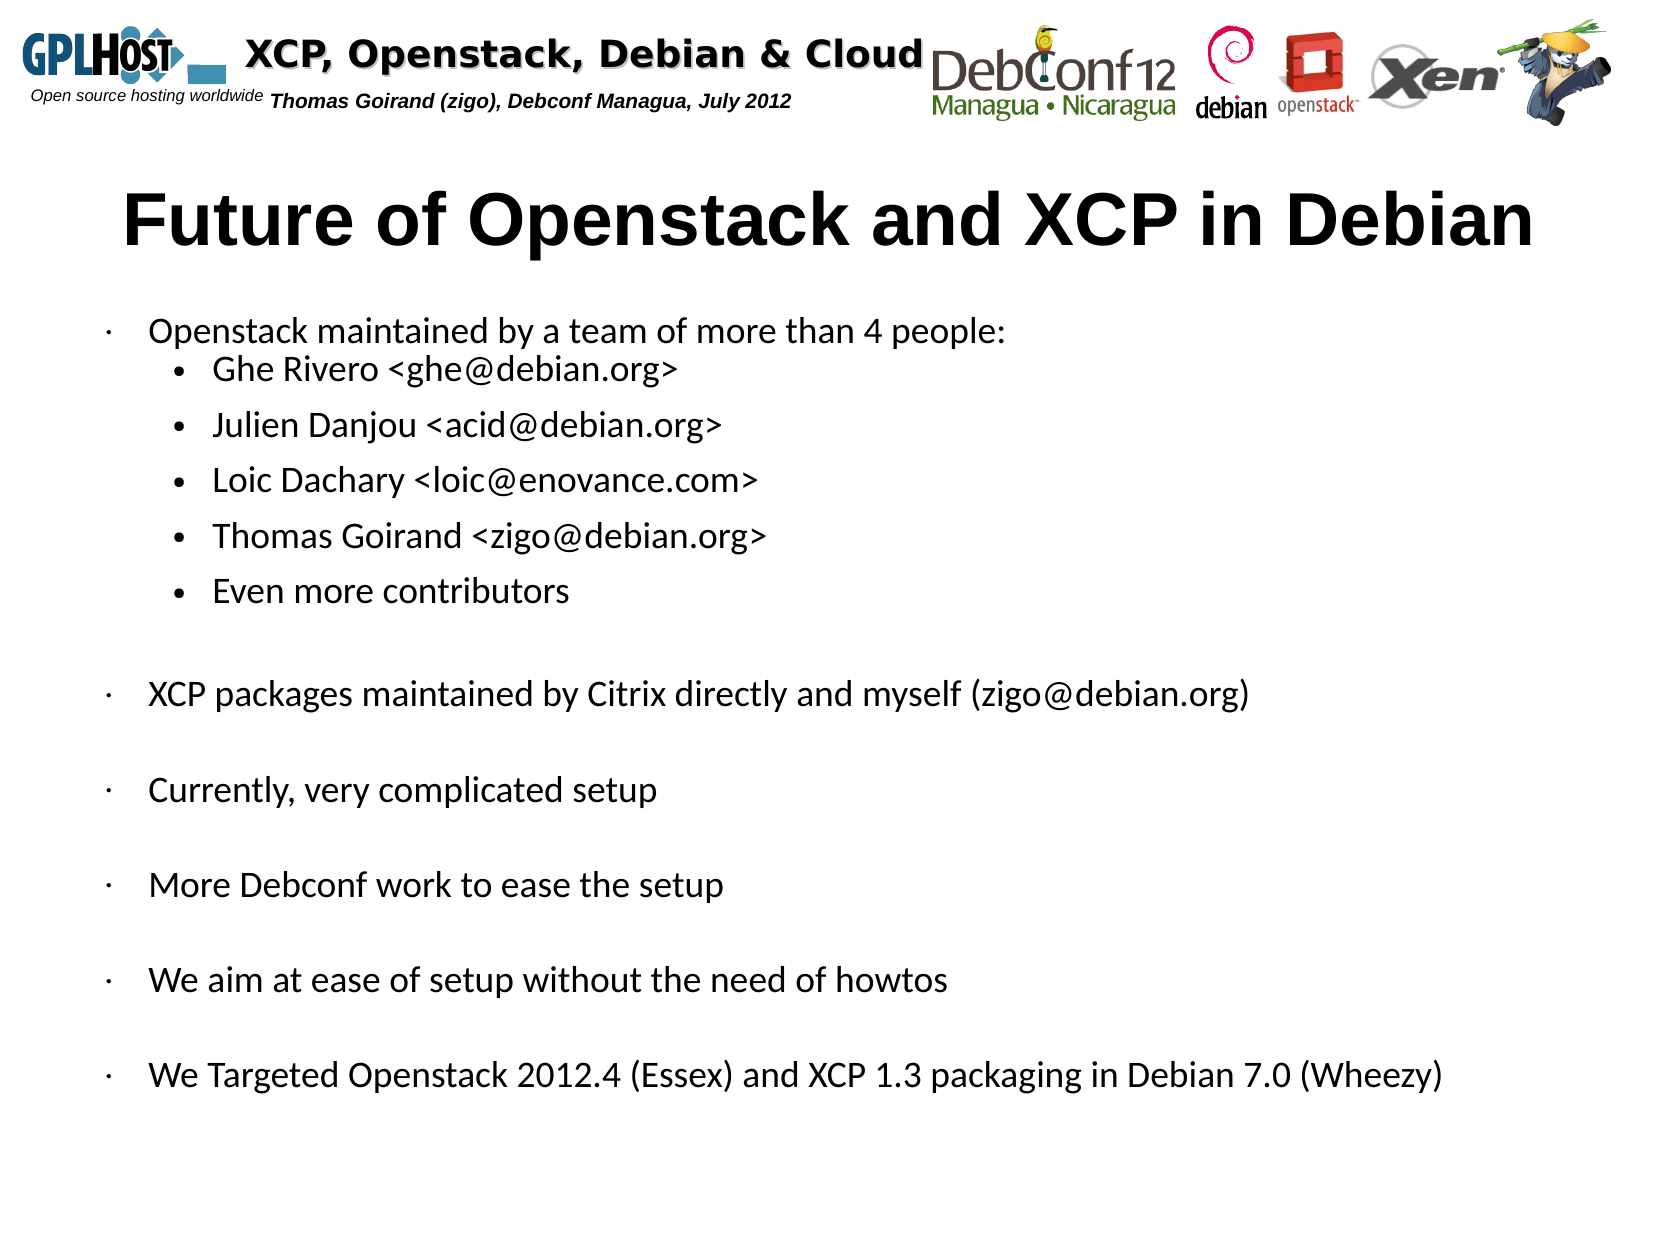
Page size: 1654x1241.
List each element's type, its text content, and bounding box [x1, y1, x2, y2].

picture [1271, 24, 1364, 121]
picture [933, 25, 1175, 121]
picture [1497, 19, 1611, 126]
picture [21, 19, 226, 89]
text_box Future of Openstack and XCP in Debian [103, 170, 1556, 269]
list Openstack maintained by a team of more than 4 people: Ghe Rivero <ghe@debian.org> Julien Danjou <acid@debian.org> Loic Dachary <loic@enovance.com> Thomas Goirand <zigo@debian.org> Even more contributors XCP packages maintained by Citrix directly and myself (zigo@debian.org) Currently, very complicated setup More Debconf work to ease the setup We aim at ease of setup without the need of howtos We Targeted Openstack 2012.4 (Essex) and XCP 1.3 packaging in Debian 7.0 (Wheezy) [91, 308, 1603, 1106]
